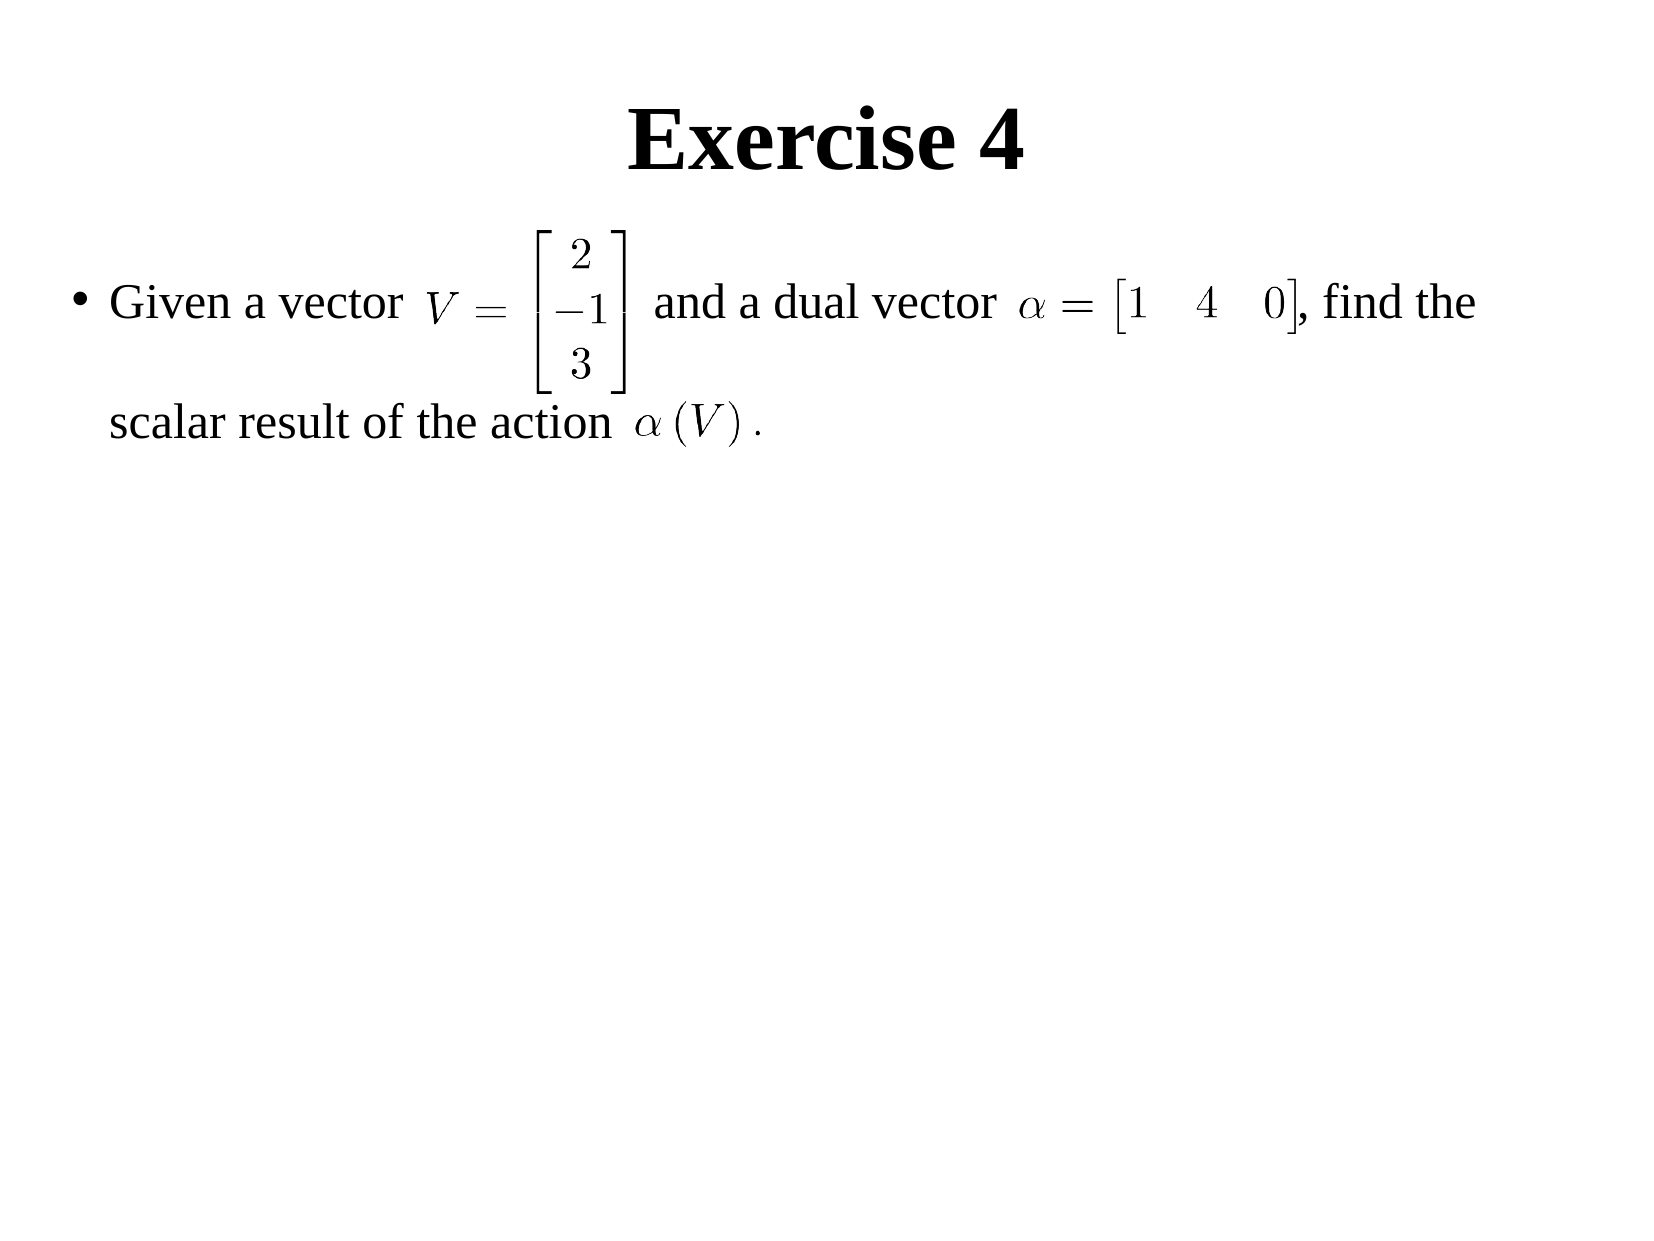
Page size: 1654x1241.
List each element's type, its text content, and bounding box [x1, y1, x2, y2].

picture [635, 401, 760, 447]
title Exercise 4 [82, 79, 1571, 187]
picture [426, 230, 626, 394]
list Given a vector and a dual vector , find the scalar result of the action [56, 200, 1578, 471]
picture [1019, 278, 1296, 334]
